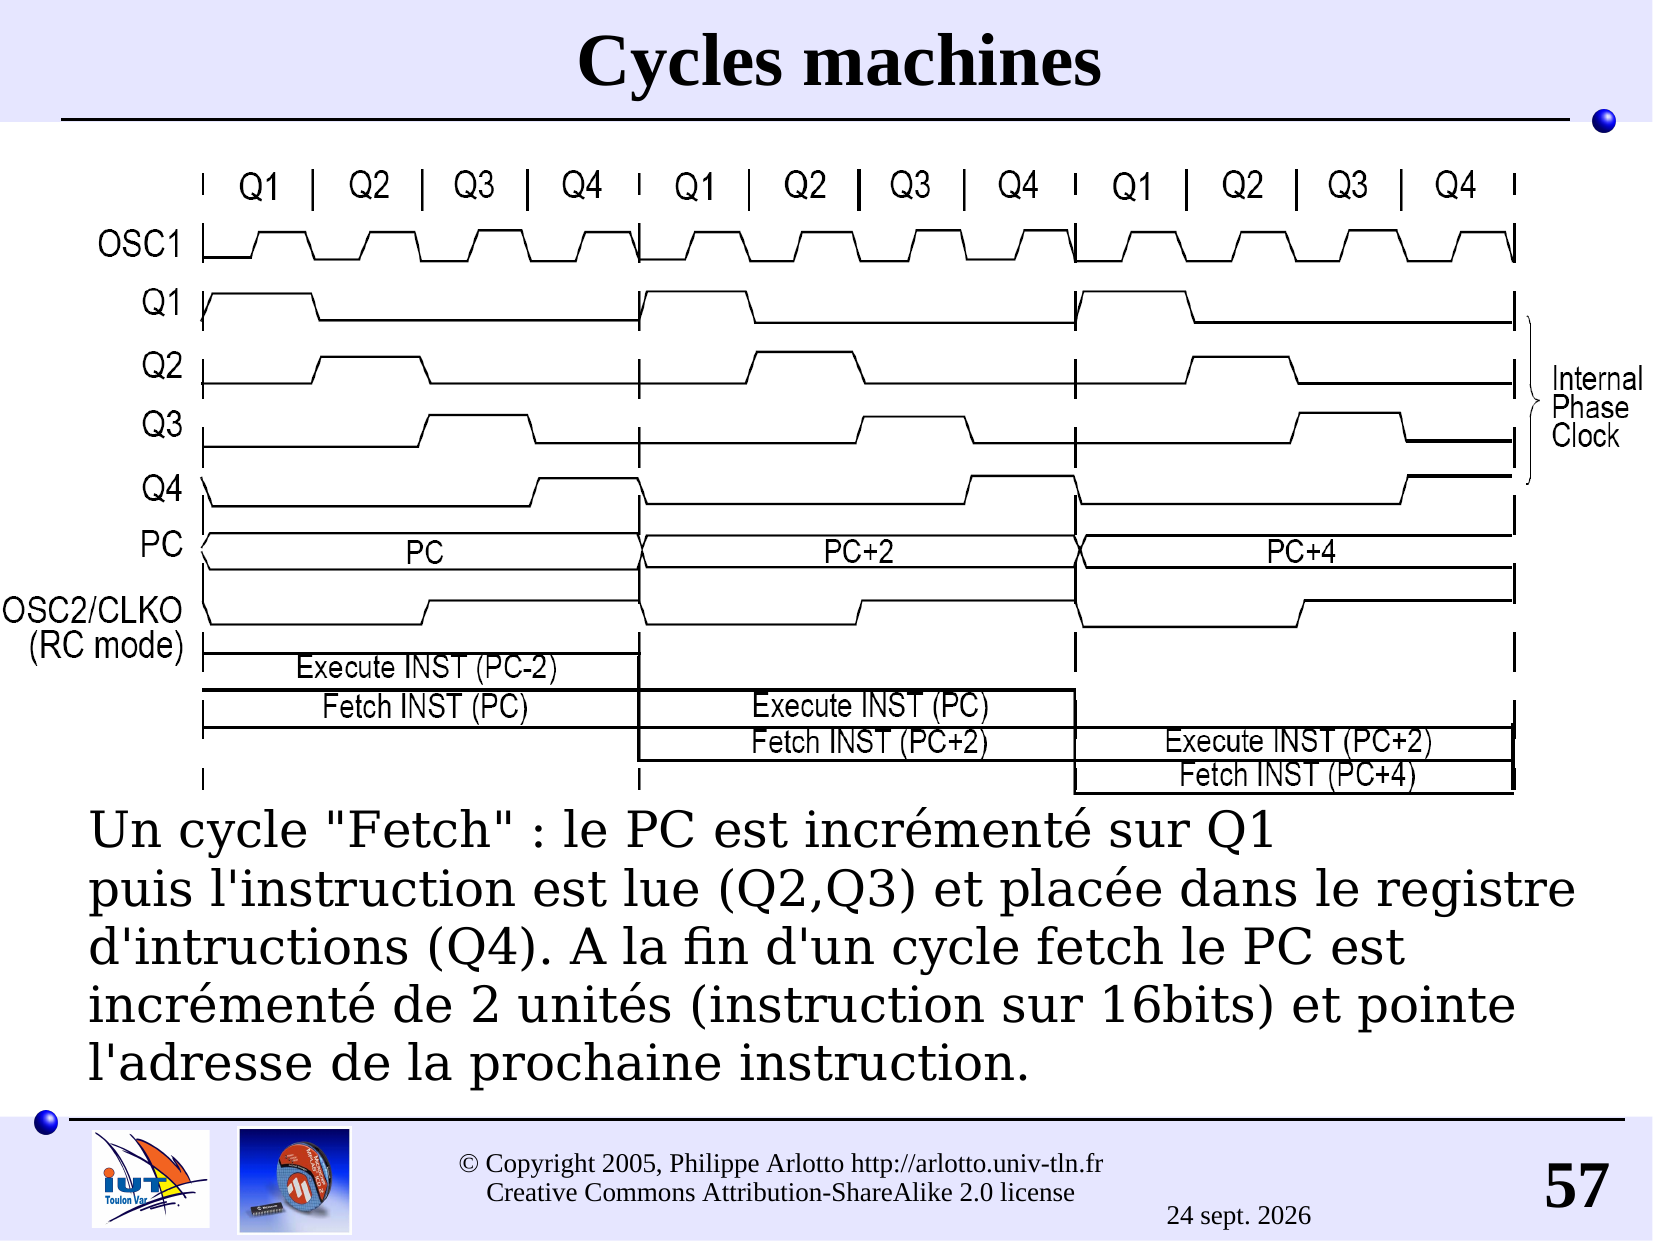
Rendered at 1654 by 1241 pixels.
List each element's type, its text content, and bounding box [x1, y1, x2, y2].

picture [0, 163, 1653, 798]
text_box Un cycle "Fetch" : le PC est incrémenté sur Q1 puis l'instruction est lue (Q2,Q3) et placée dans le registre d'intructions (Q4). A la fin d'un cycle fetch le PC est incrémenté de 2 unités (instruction sur 16bits) et pointe l'adresse de la prochaine instruction. [88, 801, 1579, 1093]
picture [237, 1126, 352, 1235]
title Cycles machines [95, 14, 1585, 107]
